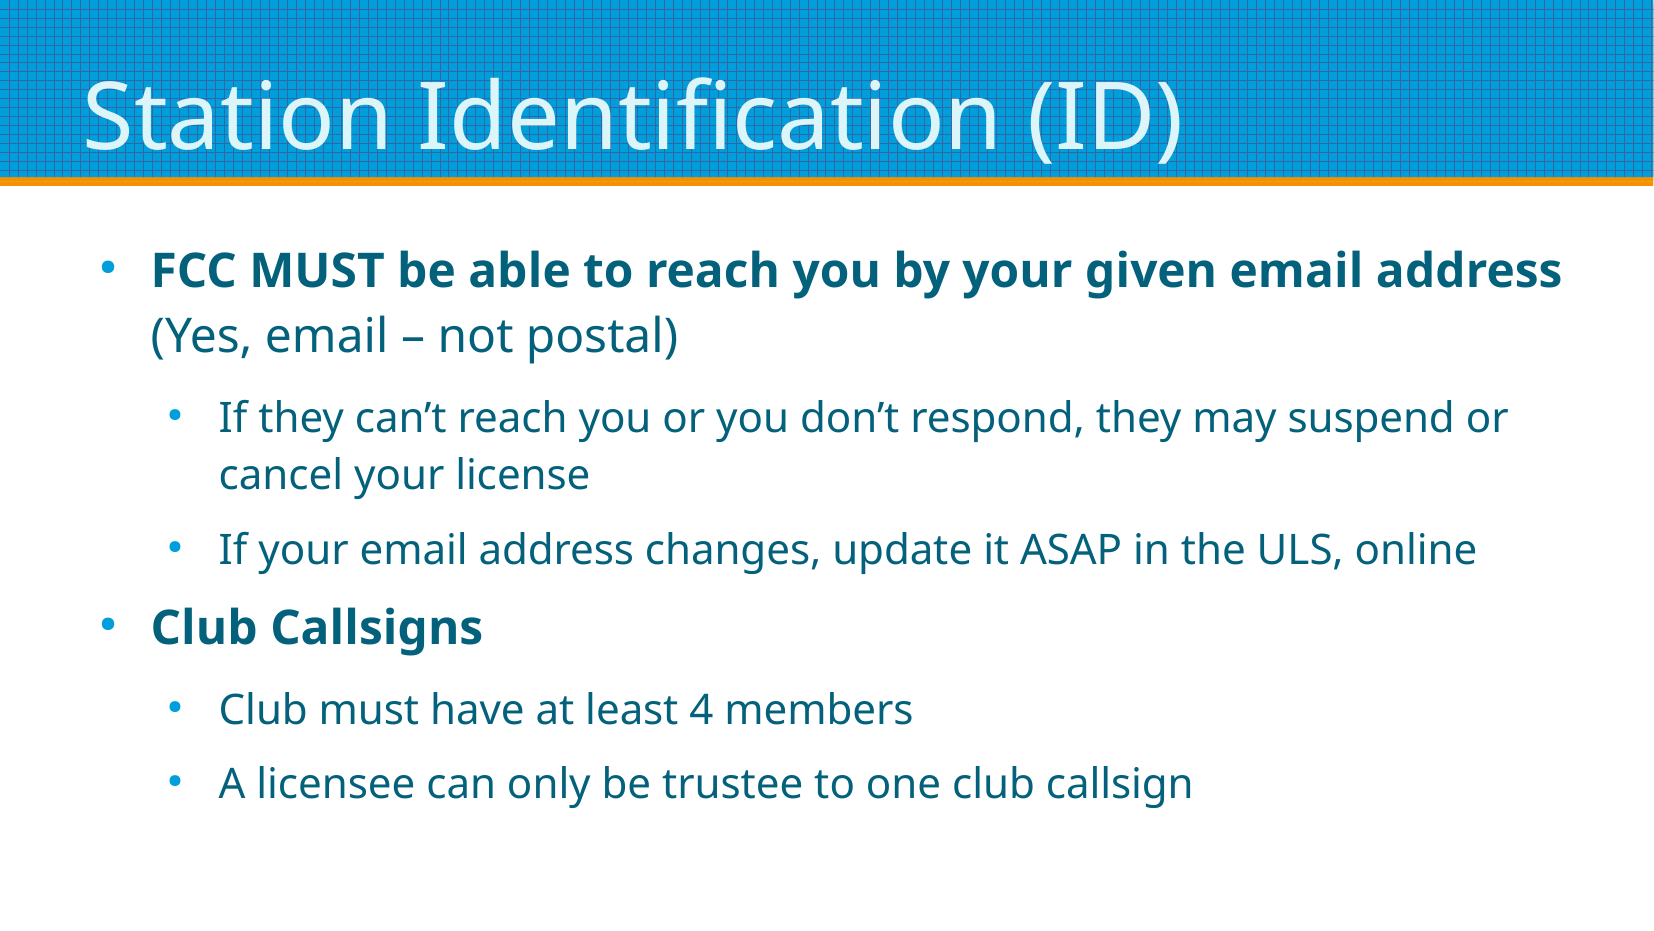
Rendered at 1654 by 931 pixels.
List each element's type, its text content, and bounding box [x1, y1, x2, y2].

title Station Identification (ID) [82, 14, 1571, 178]
list FCC MUST be able to reach you by your given email address (Yes, email – not postal) If they can’t reach you or you don’t respond, they may suspend or cancel your license If your email address changes, update it ASAP in the ULS, online Club Callsigns Club must have at least 4 members A licensee can only be trustee to one club callsign [82, 236, 1571, 813]
